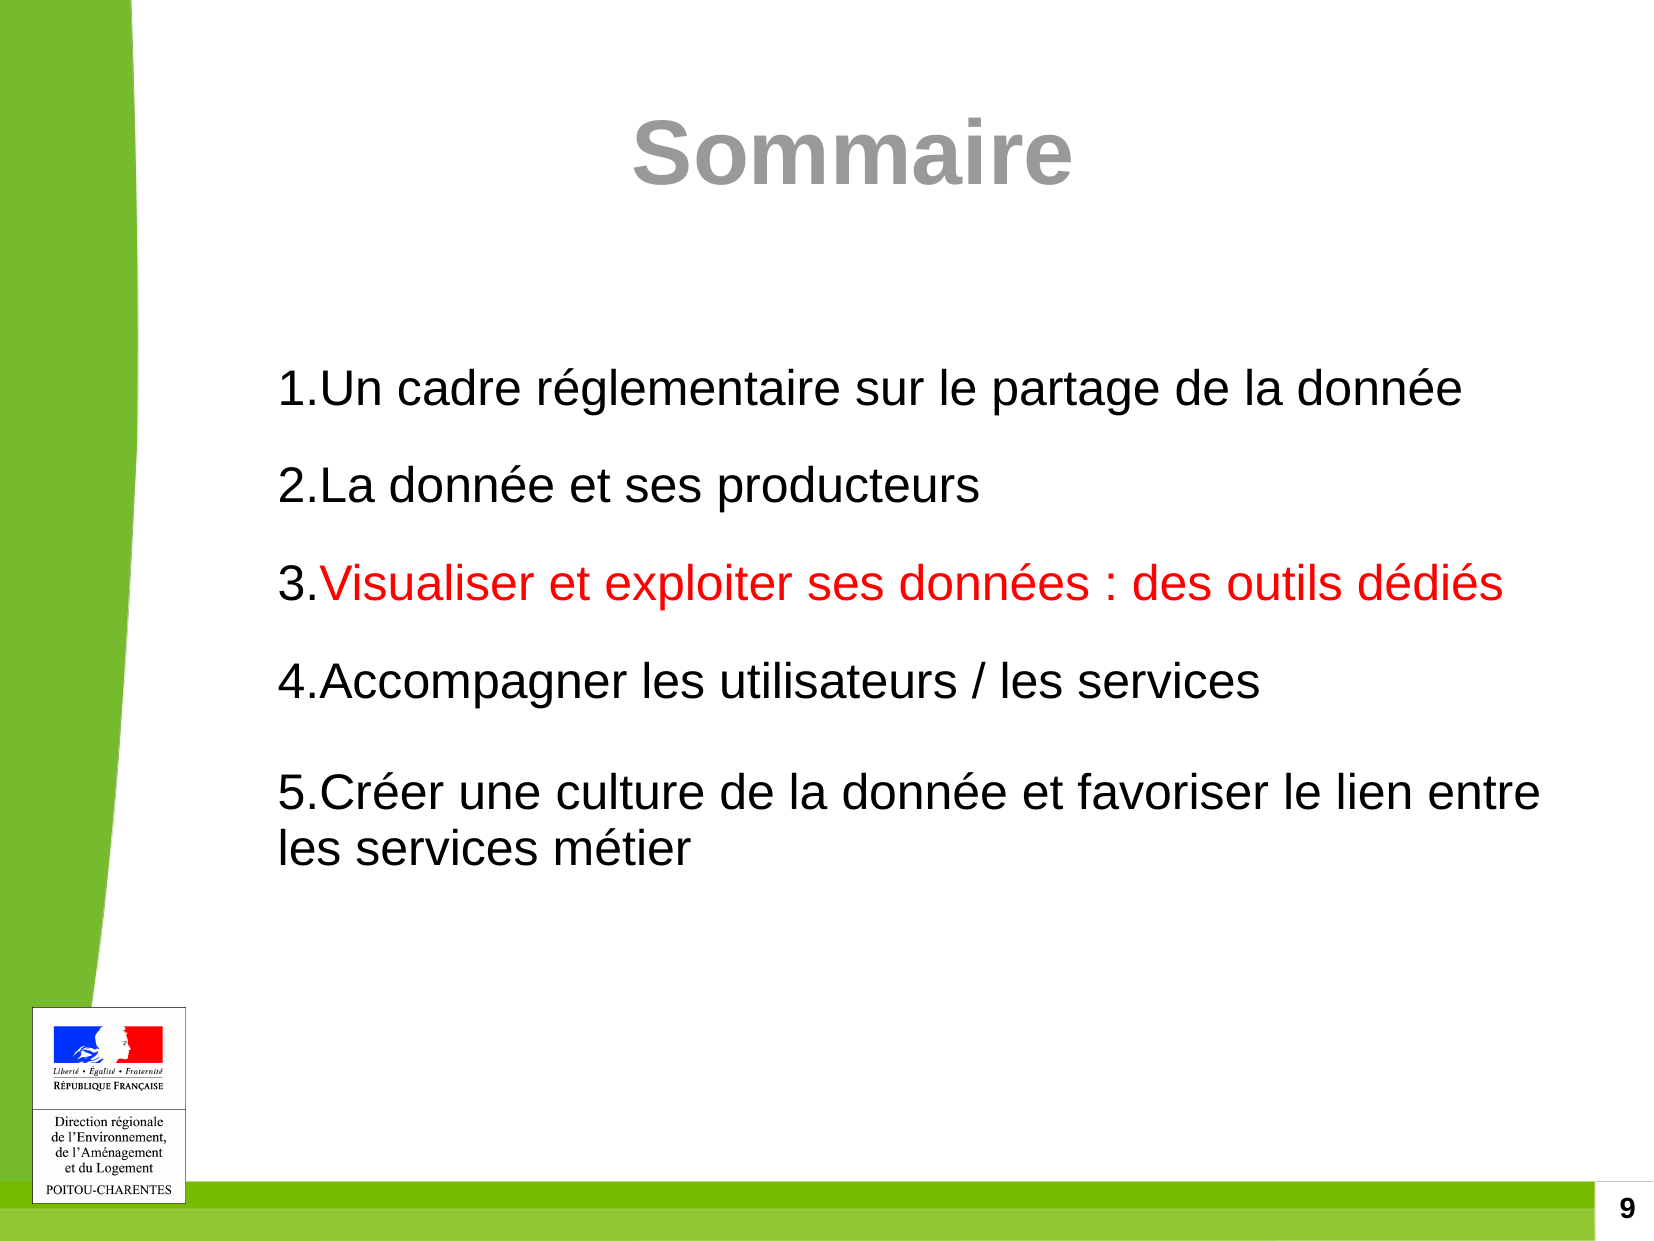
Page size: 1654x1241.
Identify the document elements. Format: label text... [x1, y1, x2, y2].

list [181, 288, 1511, 1107]
title Sommaire [136, 56, 1571, 250]
picture [0, 0, 1654, 1241]
text_box Un cadre réglementaire sur le partage de la donnée La donnée et ses producteurs Visualiser et exploiter ses données : des outils dédiés Accompagner les utilisateurs / les services Créer une culture de la donnée et favoriser le lien entre les services métier [262, 352, 1572, 884]
